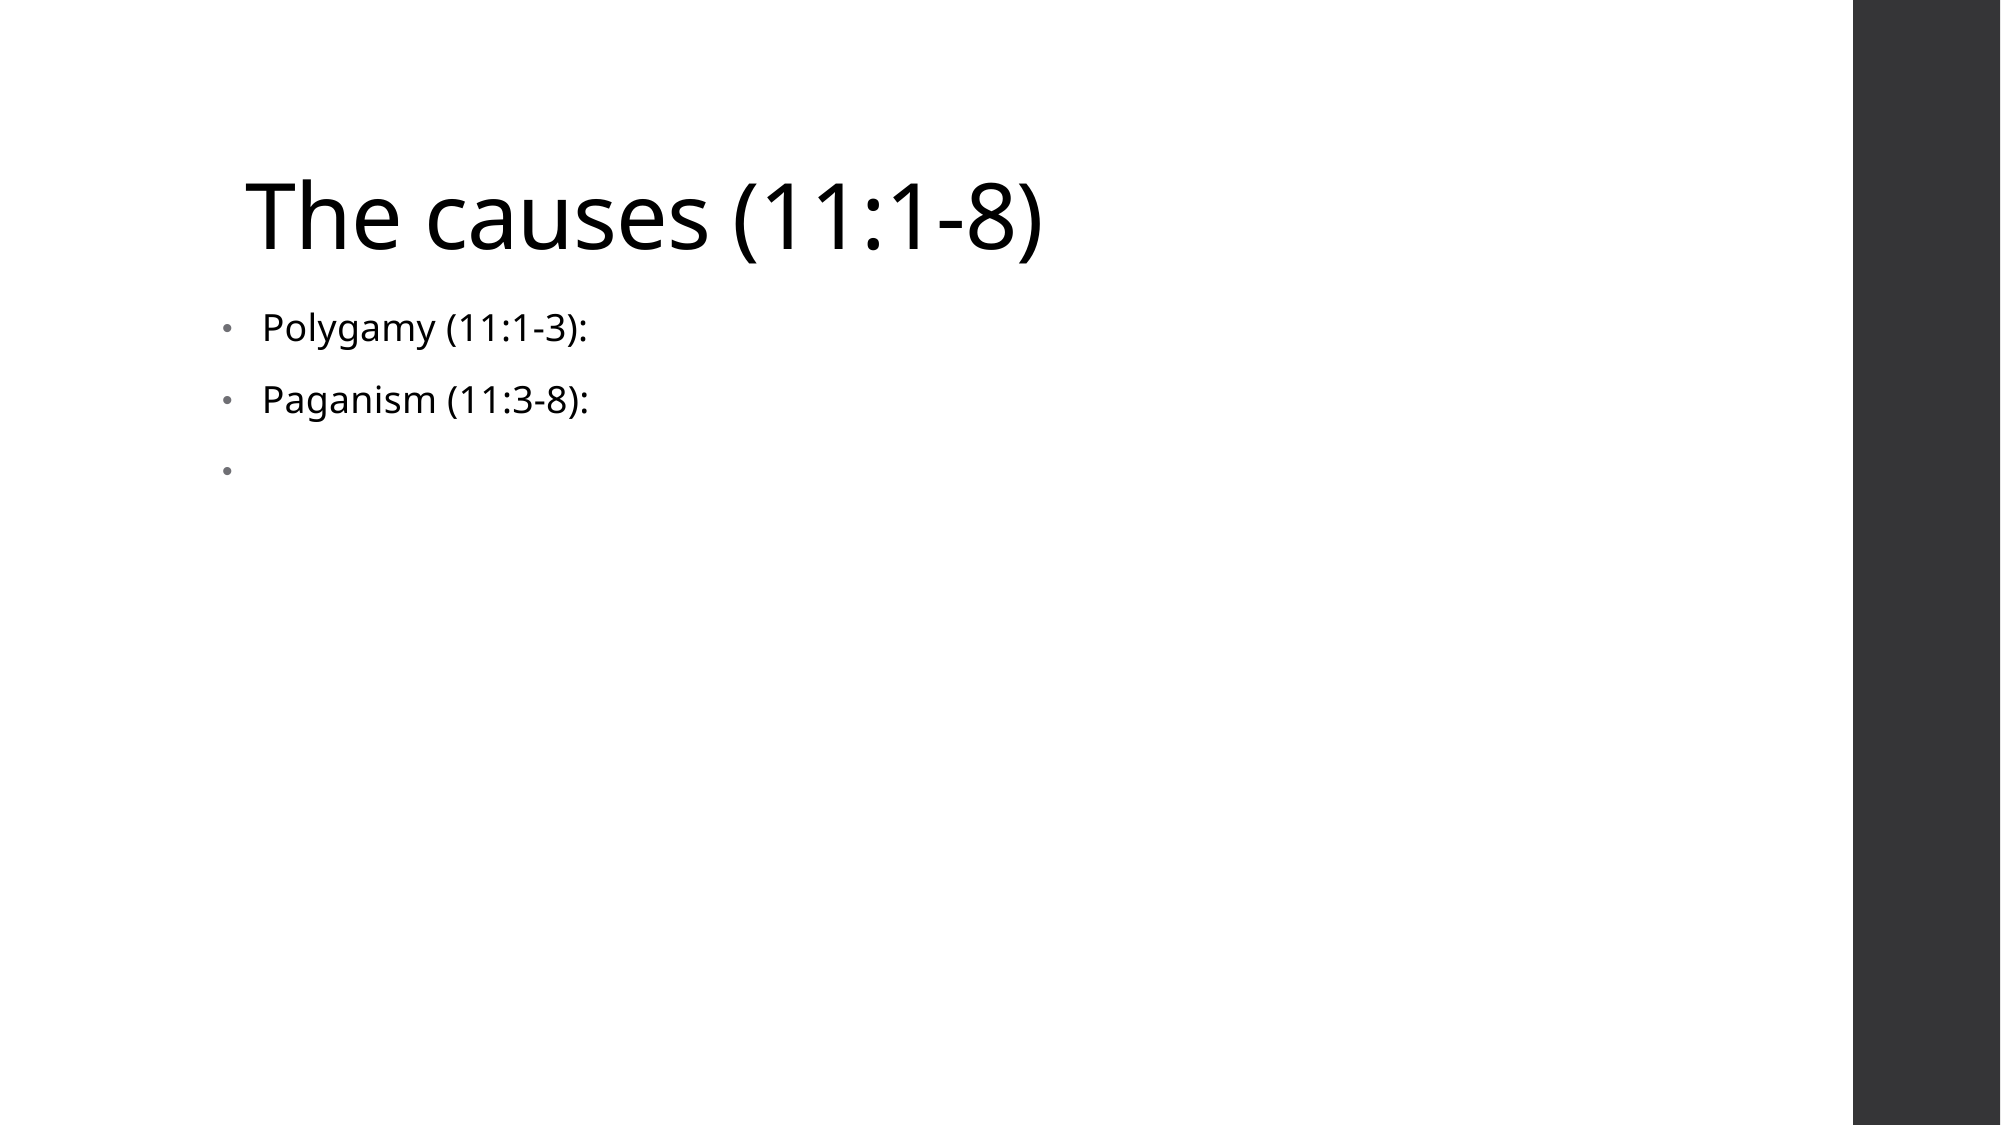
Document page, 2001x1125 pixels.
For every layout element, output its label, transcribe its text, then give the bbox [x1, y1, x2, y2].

list Polygamy (11:1-3): Paganism (11:3-8): [206, 299, 1617, 1014]
title The causes (11:1-8) [206, 60, 1797, 278]
